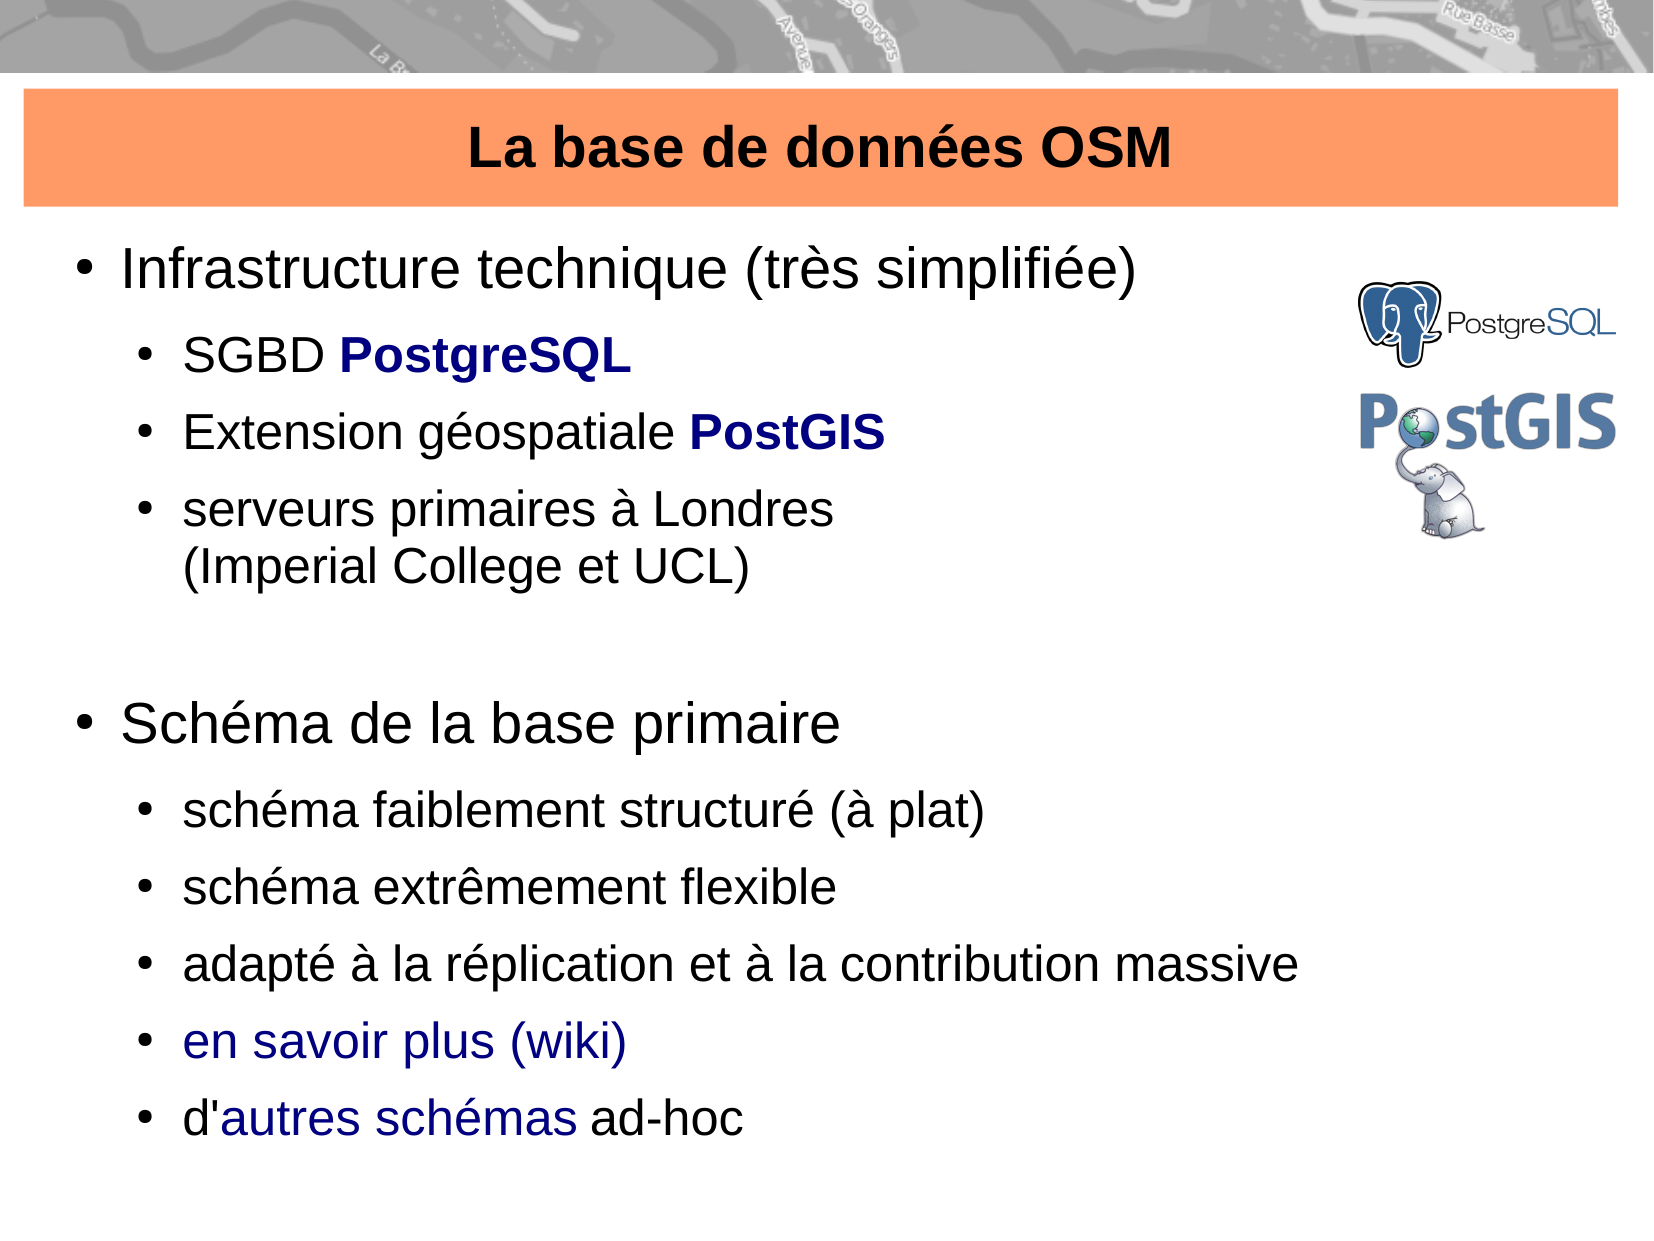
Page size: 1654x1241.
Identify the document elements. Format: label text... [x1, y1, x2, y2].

picture [1548, 265, 1616, 384]
text_box La base de données OSM [23, 88, 1619, 207]
picture [1548, 389, 1618, 544]
picture [0, 0, 1654, 73]
table_header [1240, 12, 1653, 77]
table_header [413, 12, 826, 77]
table_header [0, 12, 413, 77]
table_header [826, 12, 1240, 77]
list Infrastructure technique (très simplifiée) SGBD PostgreSQL Extension géospatiale PostGIS serveurs primaires à Londres (Imperial College et UCL) Schéma de la base primaire schéma faiblement structuré (à plat) schéma extrêmement flexible adapté à la réplication et à la contribution massive en savoir plus (wiki) d'autres schémas ad-hoc [59, 236, 1548, 1157]
